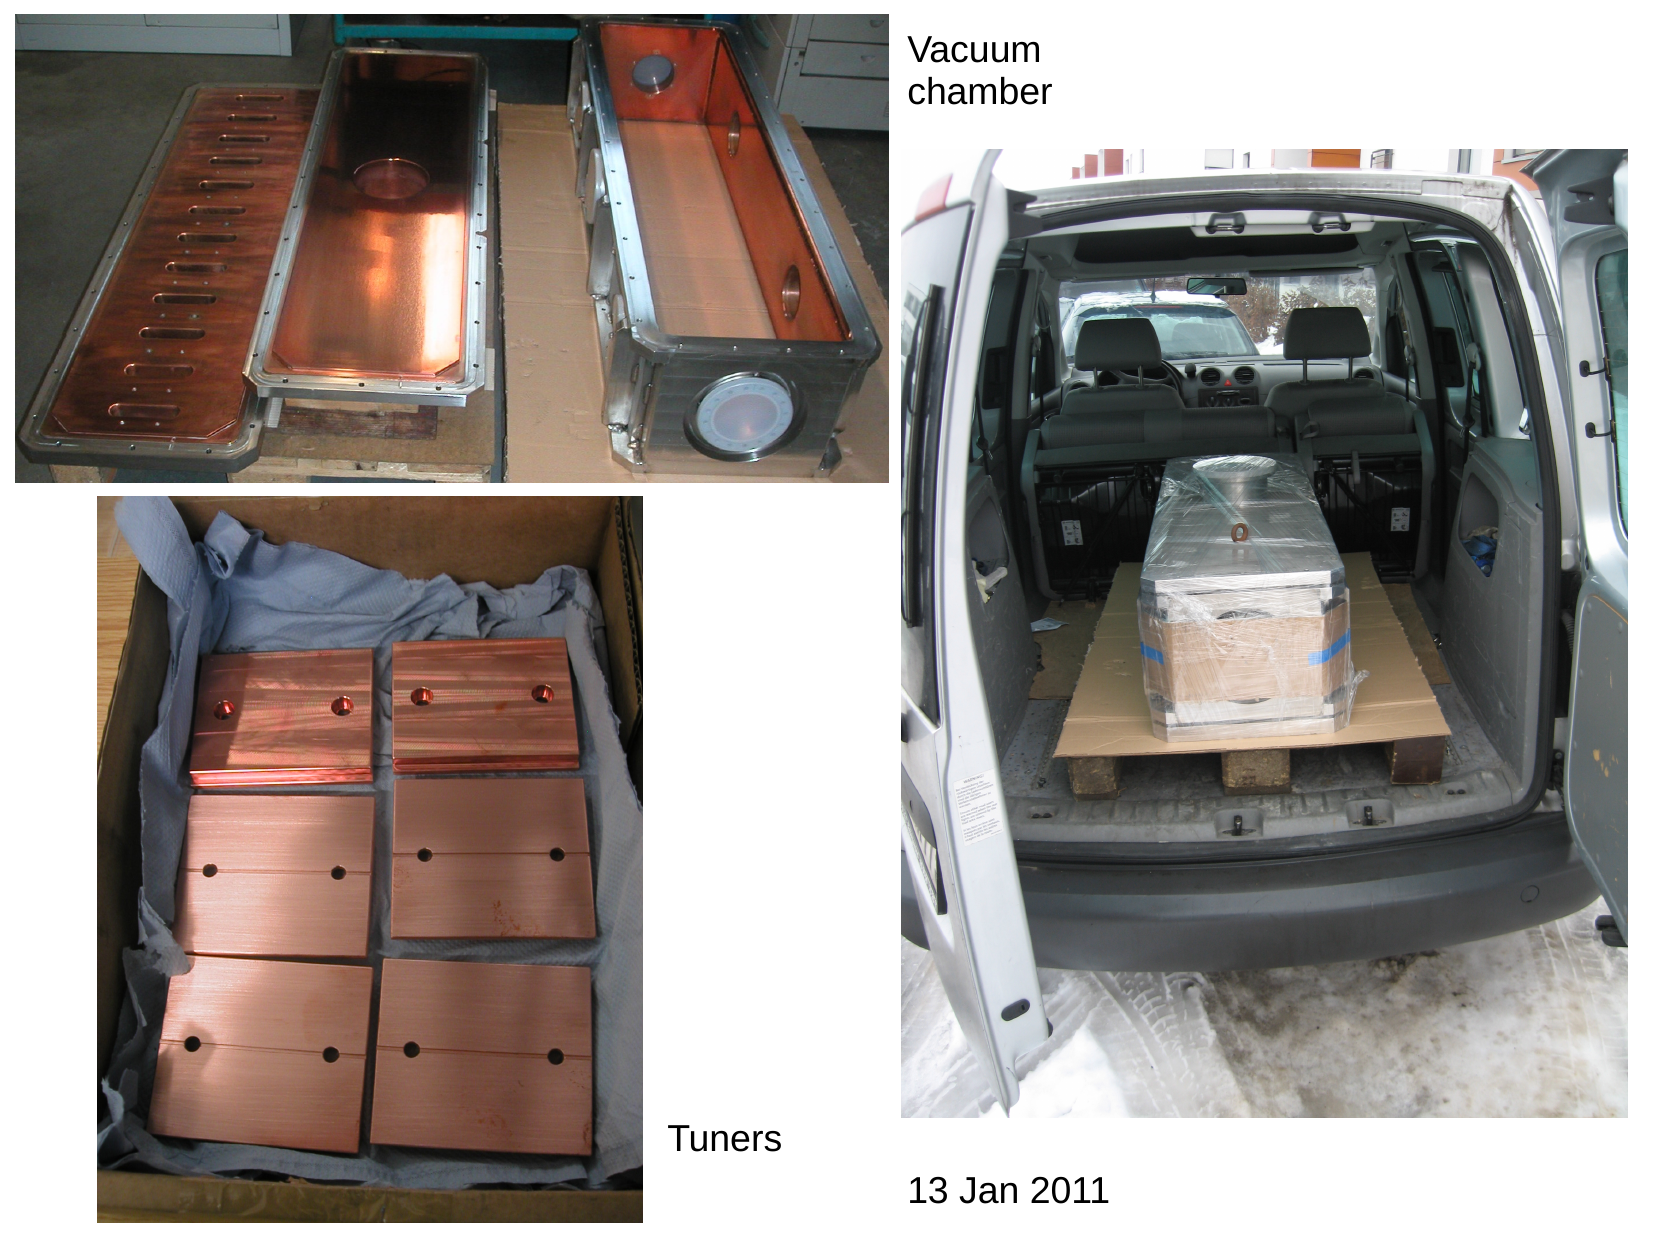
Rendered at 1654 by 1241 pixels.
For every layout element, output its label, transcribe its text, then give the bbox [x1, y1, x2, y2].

text_box Vacuum chamber [892, 21, 1156, 121]
text_box Tuners [652, 1110, 878, 1167]
picture [97, 496, 643, 1223]
picture [901, 149, 1628, 1118]
picture [15, 14, 889, 483]
text_box 13 Jan 2011 [892, 1162, 1388, 1220]
